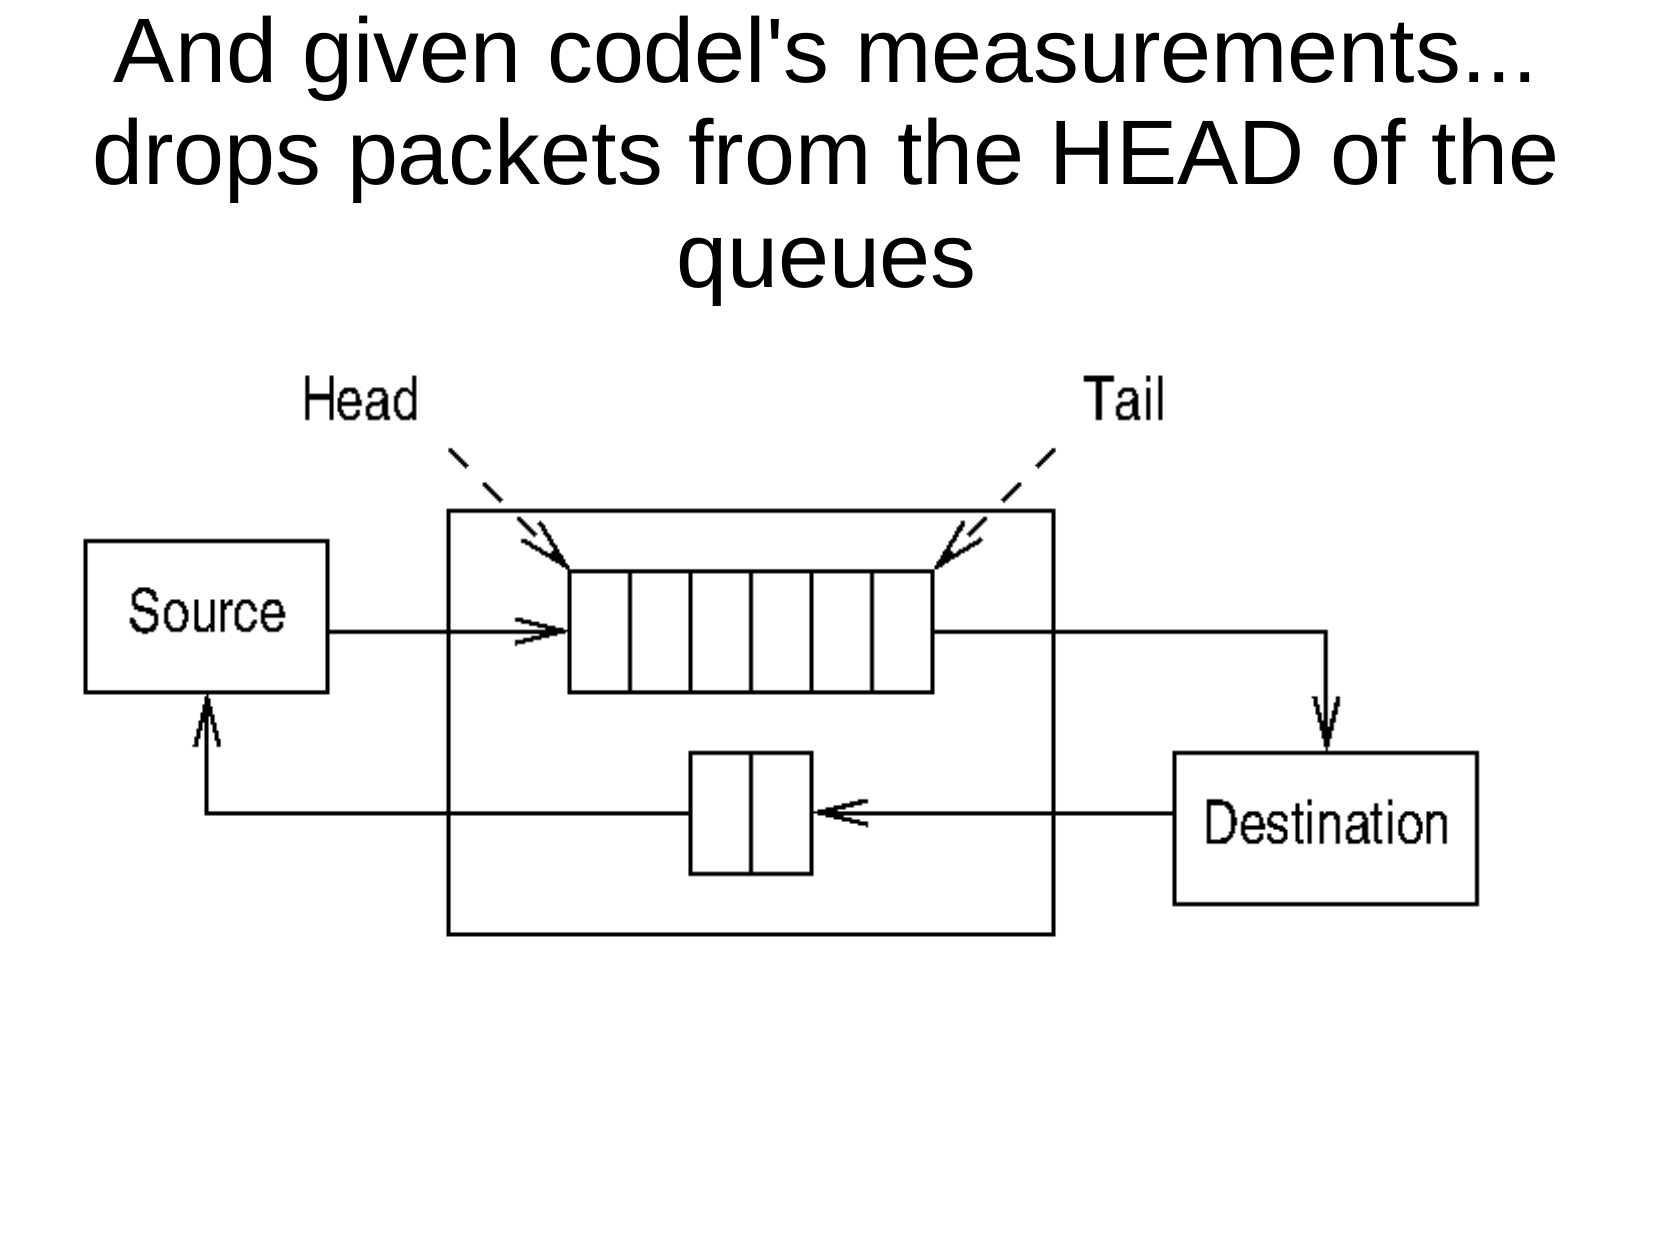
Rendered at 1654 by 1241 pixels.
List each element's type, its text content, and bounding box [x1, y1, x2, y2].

picture [82, 360, 1538, 939]
title And given codel's measurements... drops packets from the HEAD of the queues [82, 0, 1571, 307]
